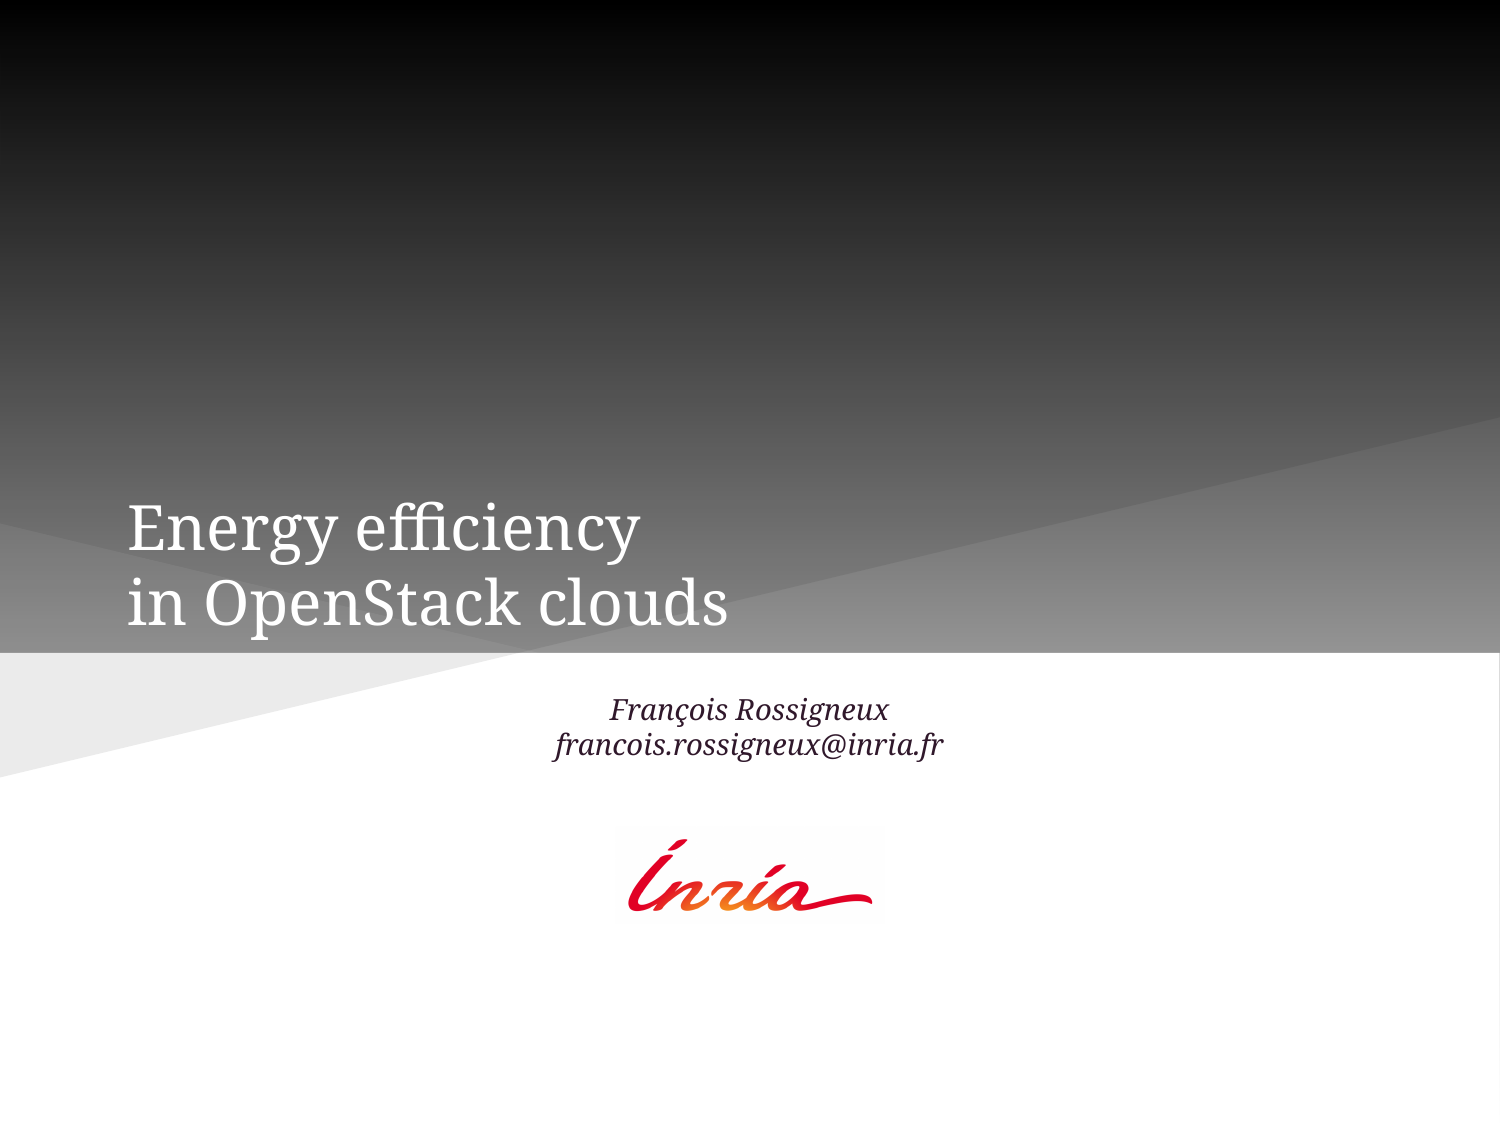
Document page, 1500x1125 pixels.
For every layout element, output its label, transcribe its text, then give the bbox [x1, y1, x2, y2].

picture [615, 826, 885, 924]
title Energy efficiency in OpenStack clouds [112, 382, 1388, 653]
subtitle François Rossigneux francois.rossigneux@inria.fr 01/07/2013 - ENS Lyon [112, 676, 1388, 1124]
